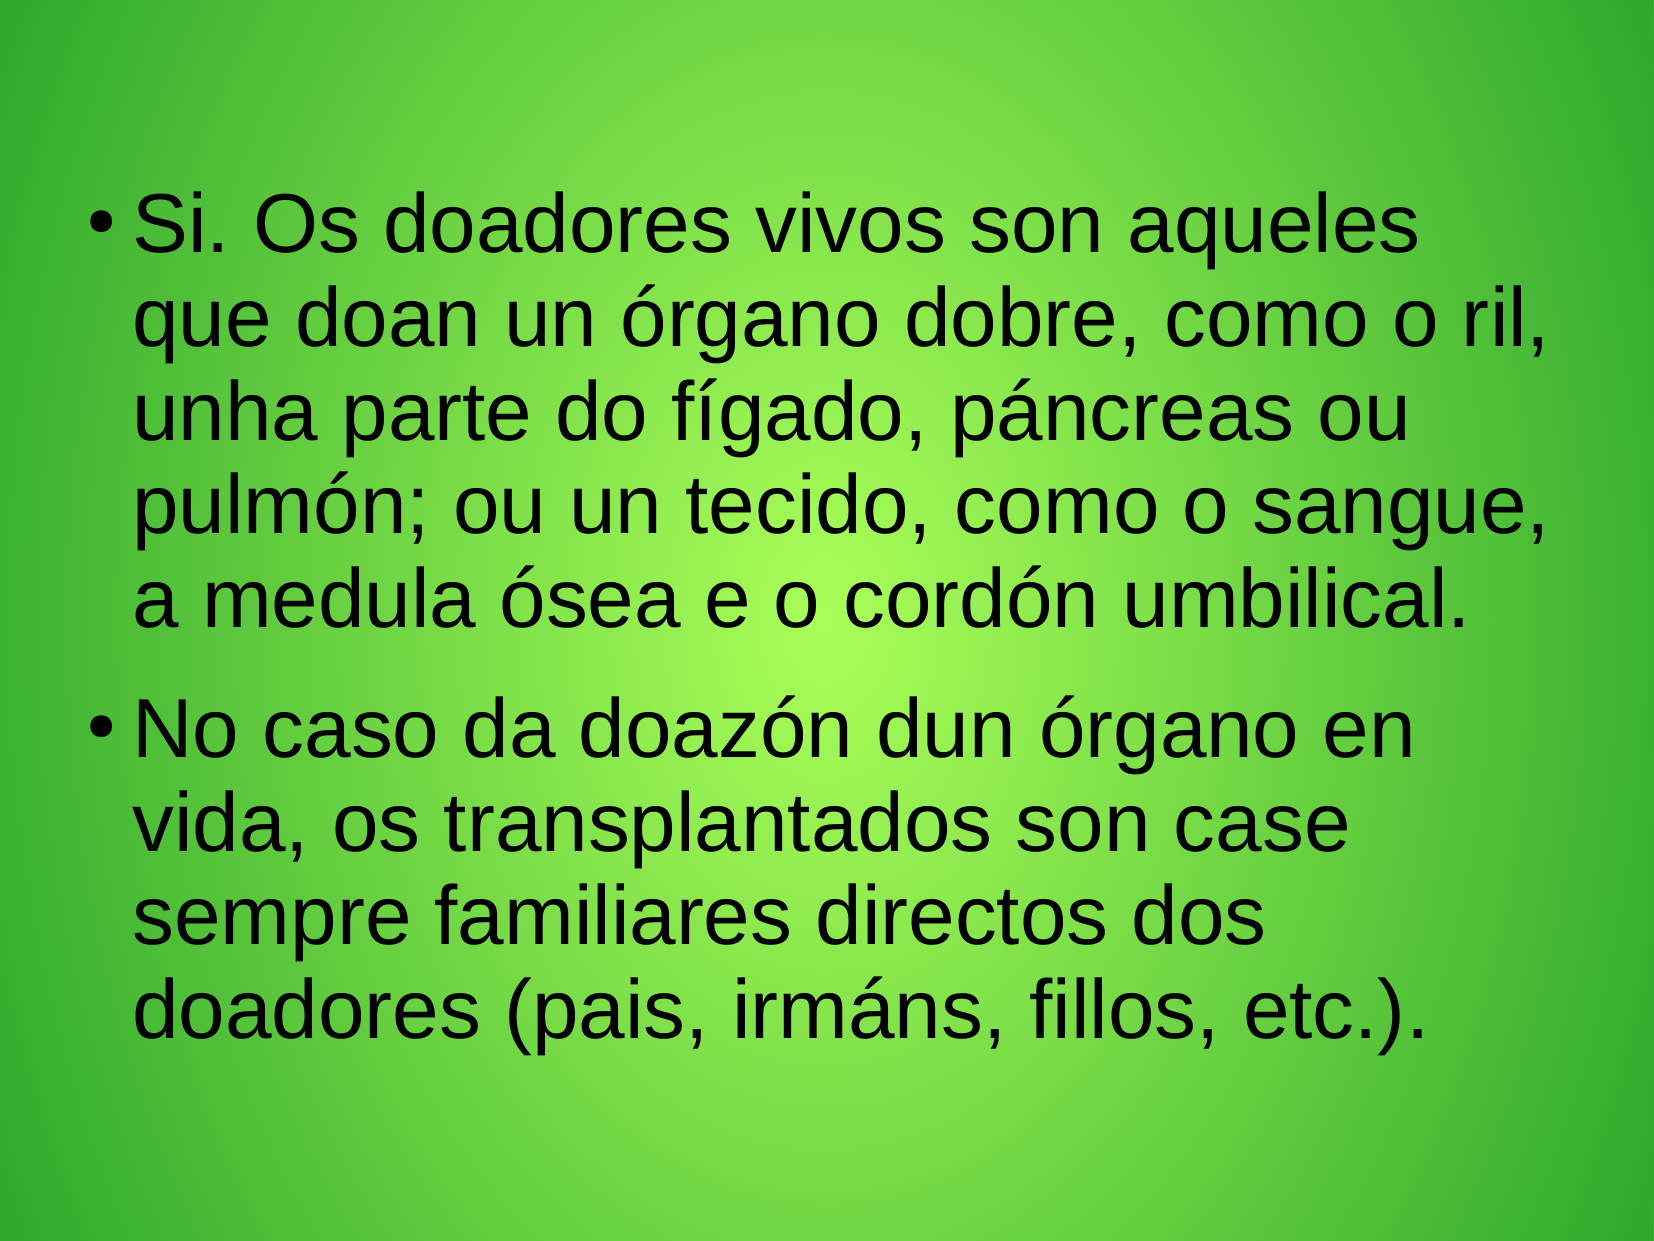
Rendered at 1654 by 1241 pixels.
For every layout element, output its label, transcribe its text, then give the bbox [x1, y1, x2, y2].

list Si. Os doadores vivos son aqueles que doan un órgano dobre, como o ril, unha parte do fígado, páncreas ou pulmón; ou un tecido, como o sangue, a medula ósea e o cordón umbilical. No caso da doazón dun órgano en vida, os transplantados son case sempre familiares directos dos doadores (pais, irmáns, fillos, etc.). [70, 177, 1559, 1145]
